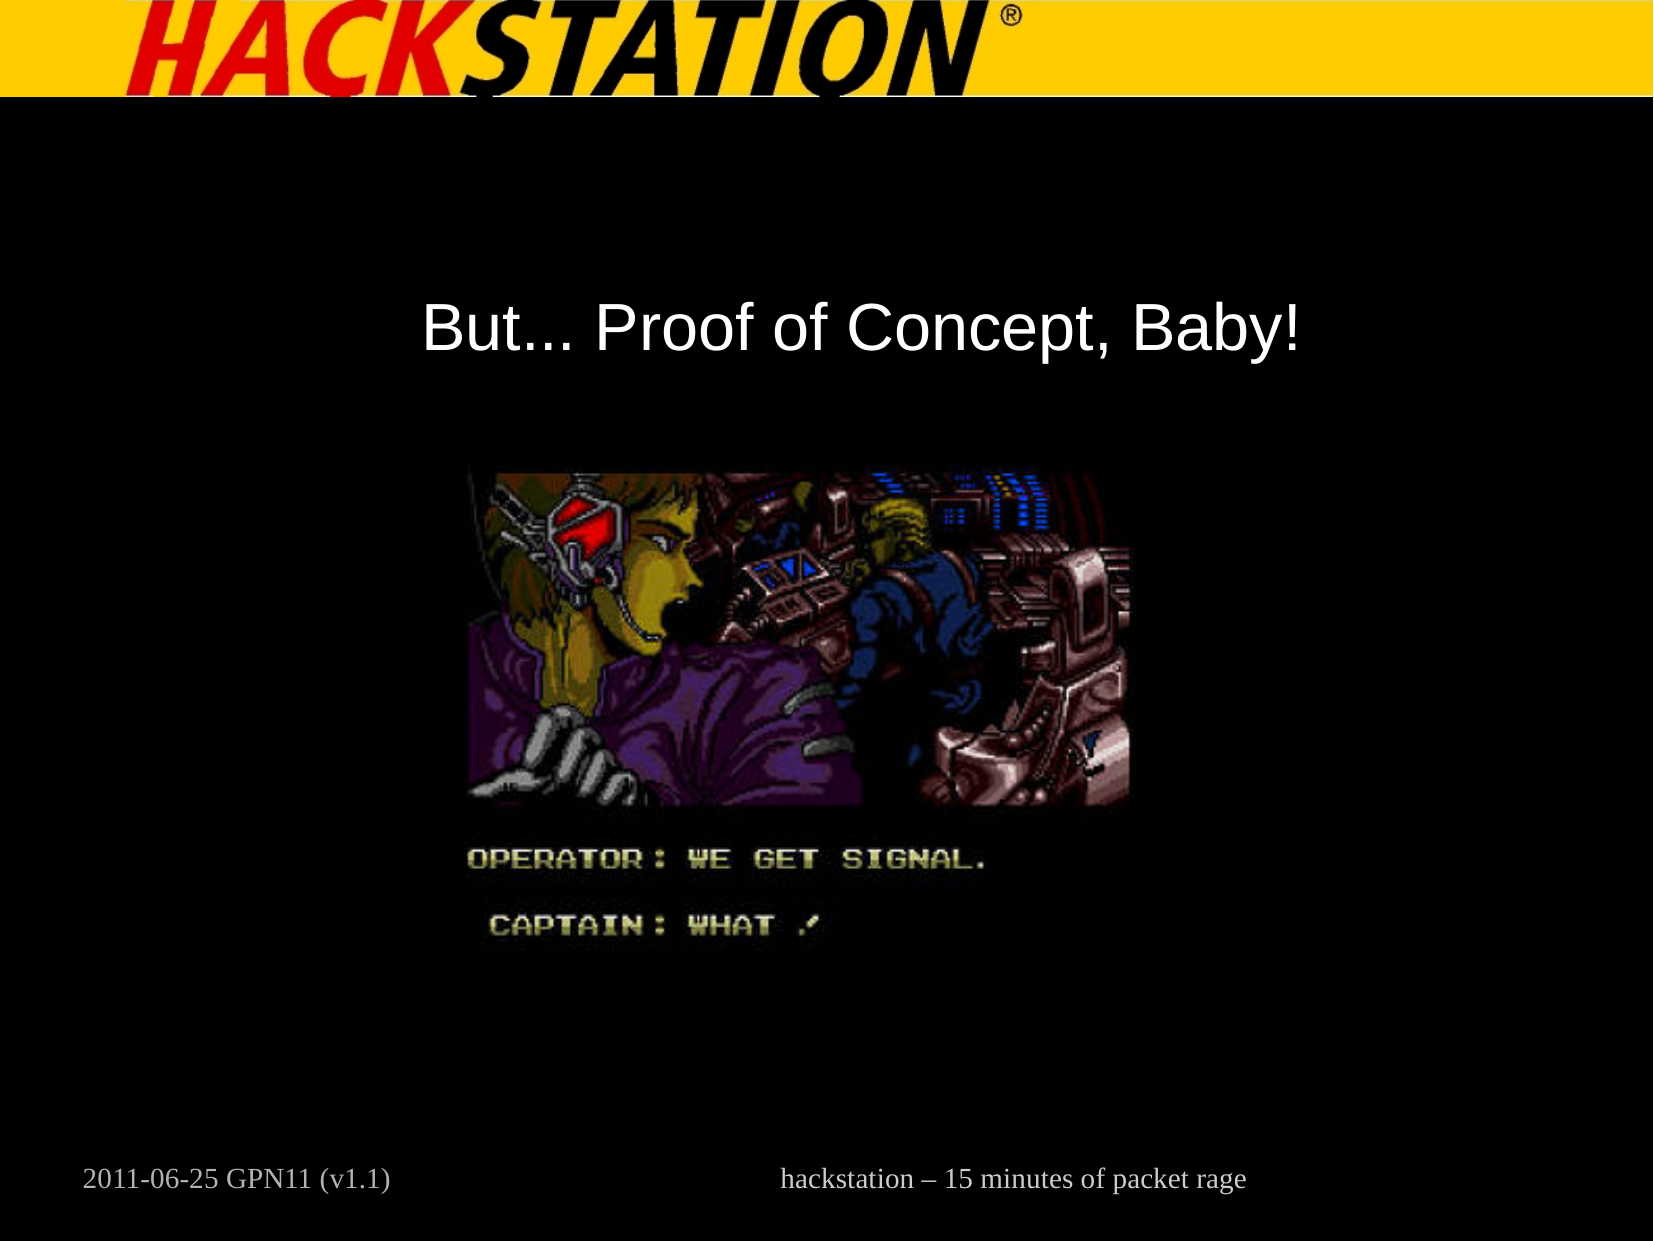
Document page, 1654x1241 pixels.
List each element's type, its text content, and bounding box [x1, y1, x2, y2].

picture [433, 449, 1163, 963]
picture [0, 0, 1653, 97]
list But... Proof of Concept, Baby! [82, 290, 1571, 1109]
